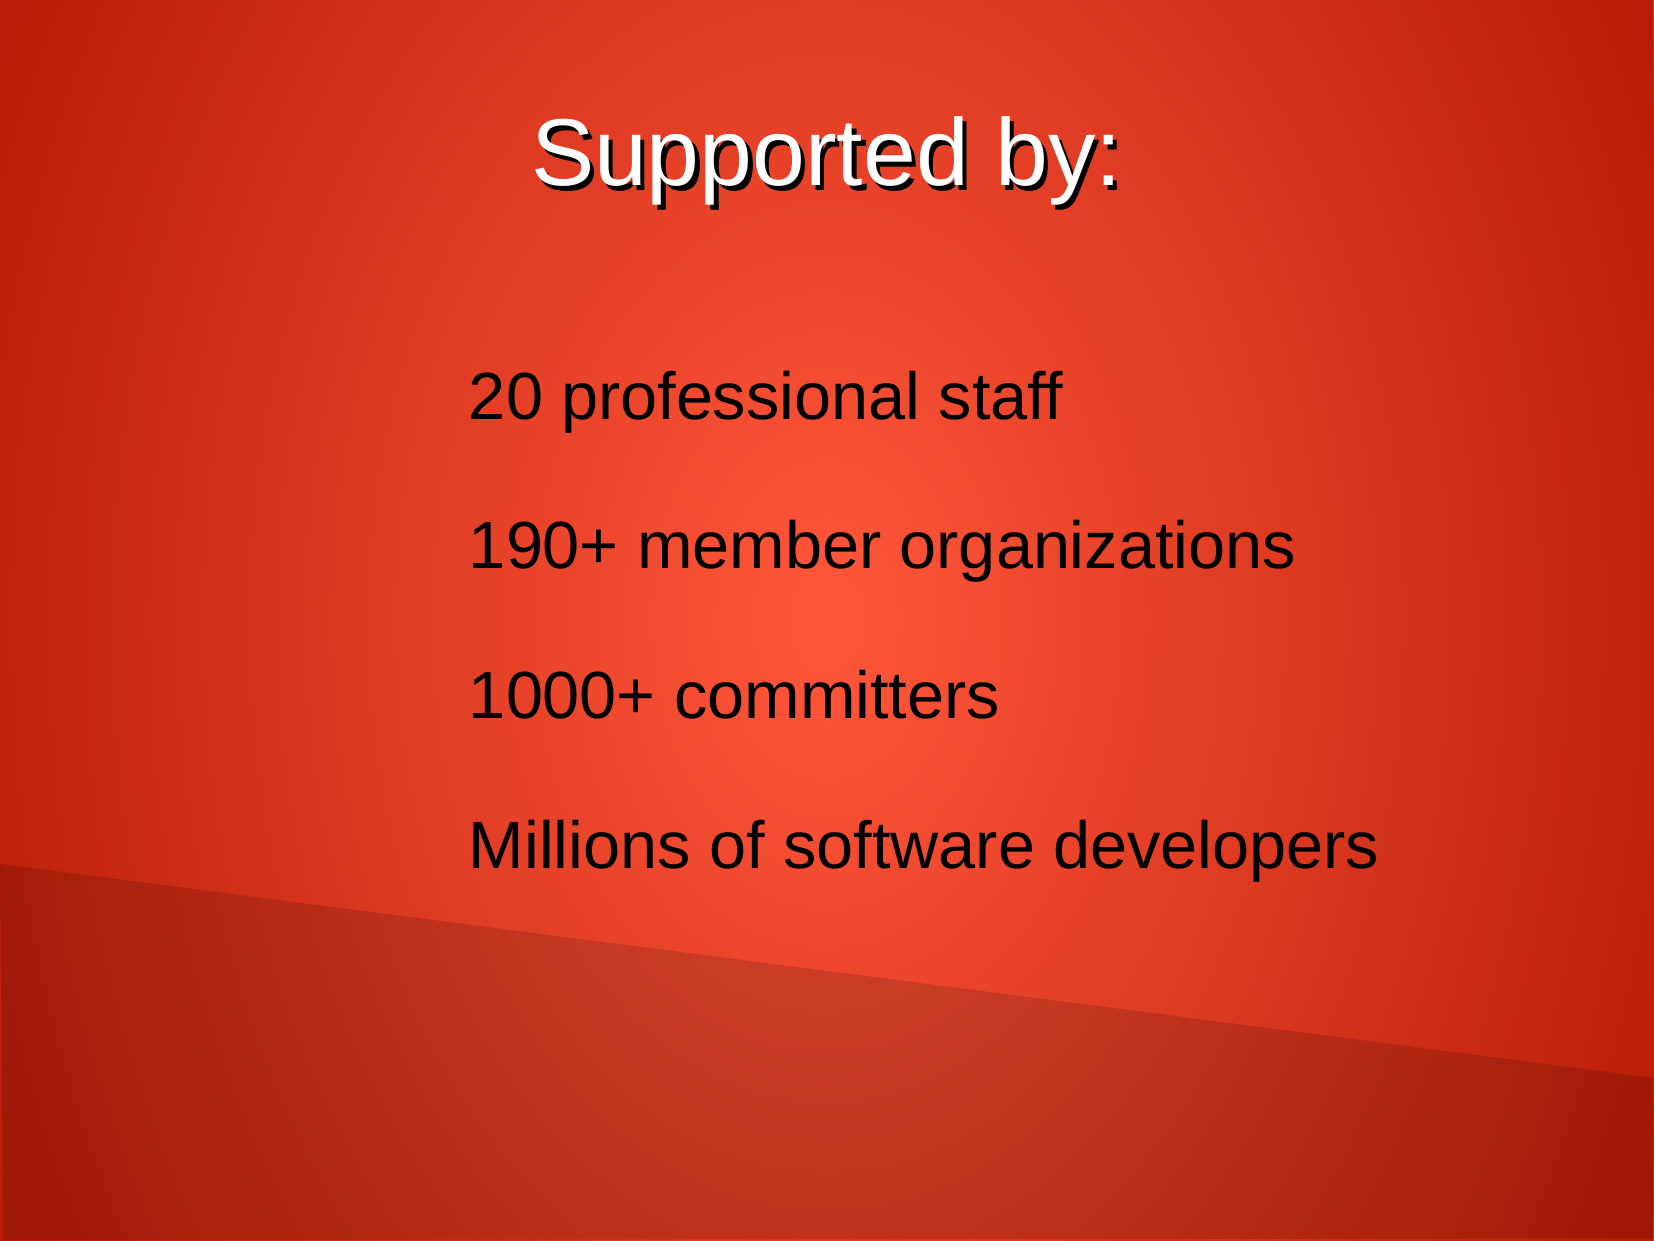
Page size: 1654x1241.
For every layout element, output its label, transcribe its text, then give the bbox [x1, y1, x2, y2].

title Supported by: [82, 49, 1571, 257]
subtitle 20 professional staff 190+ member organizations 1000+ committers Millions of software developers [318, 261, 1465, 981]
